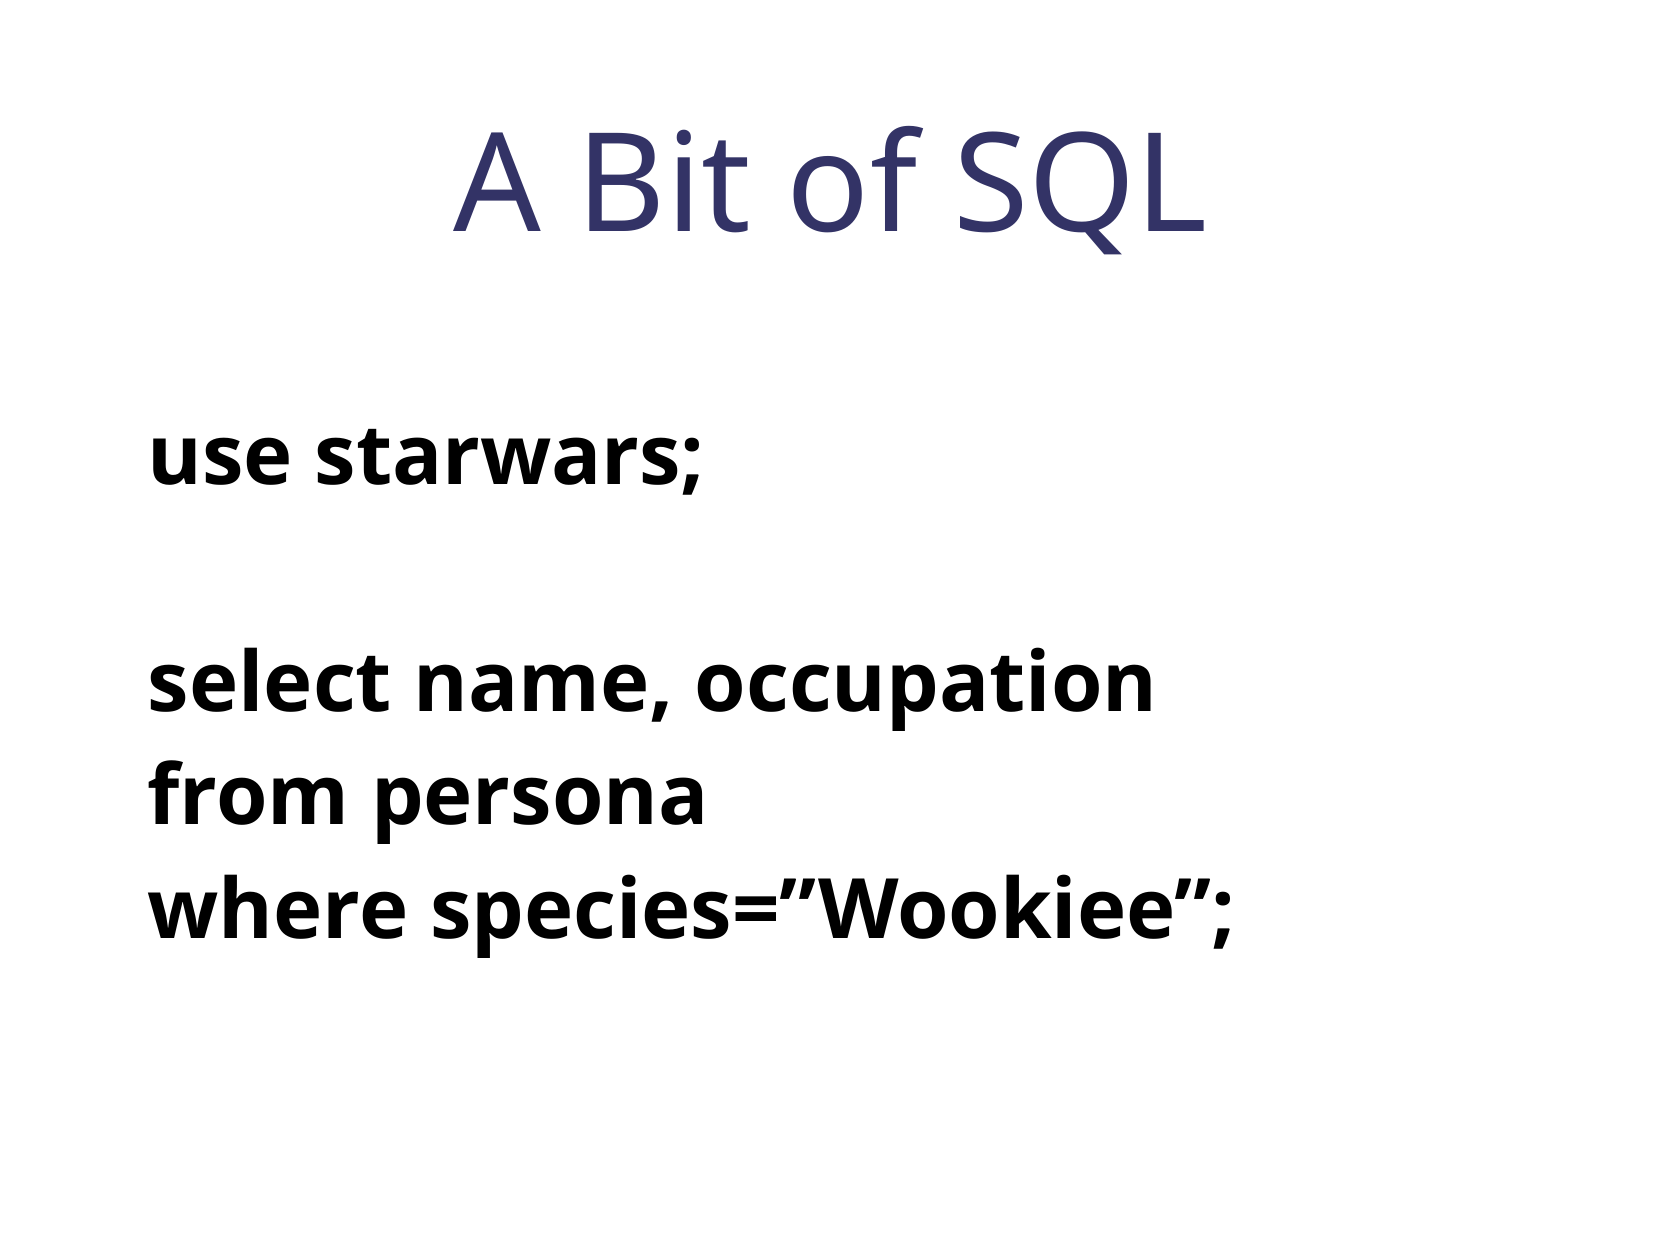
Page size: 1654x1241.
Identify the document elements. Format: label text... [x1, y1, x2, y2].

subtitle use starwars; select name, occupation from persona where species=”Wookiee”; [147, 354, 1561, 1004]
title A Bit of SQL [86, 75, 1576, 283]
